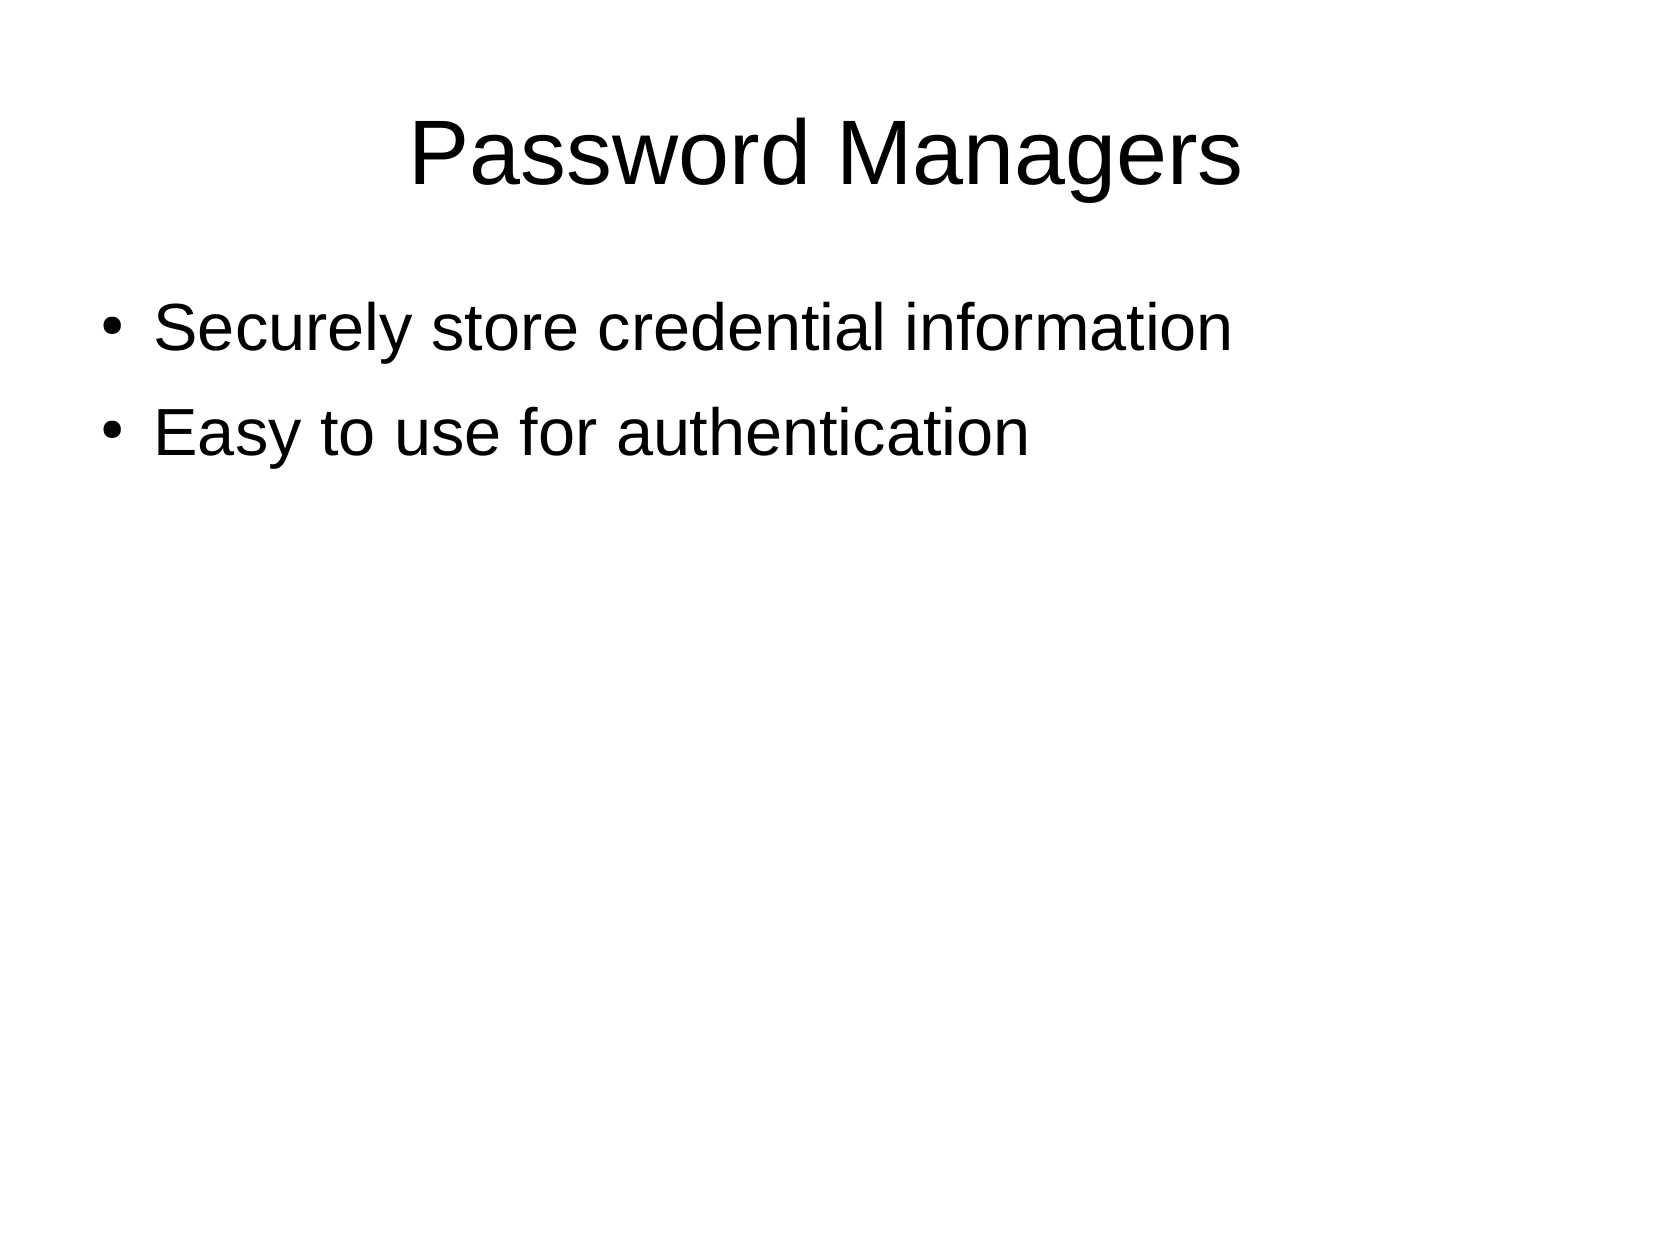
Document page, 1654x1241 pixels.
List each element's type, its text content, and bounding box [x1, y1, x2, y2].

title Password Managers [82, 49, 1571, 257]
list Securely store credential information Easy to use for authentication [82, 290, 1538, 1010]
